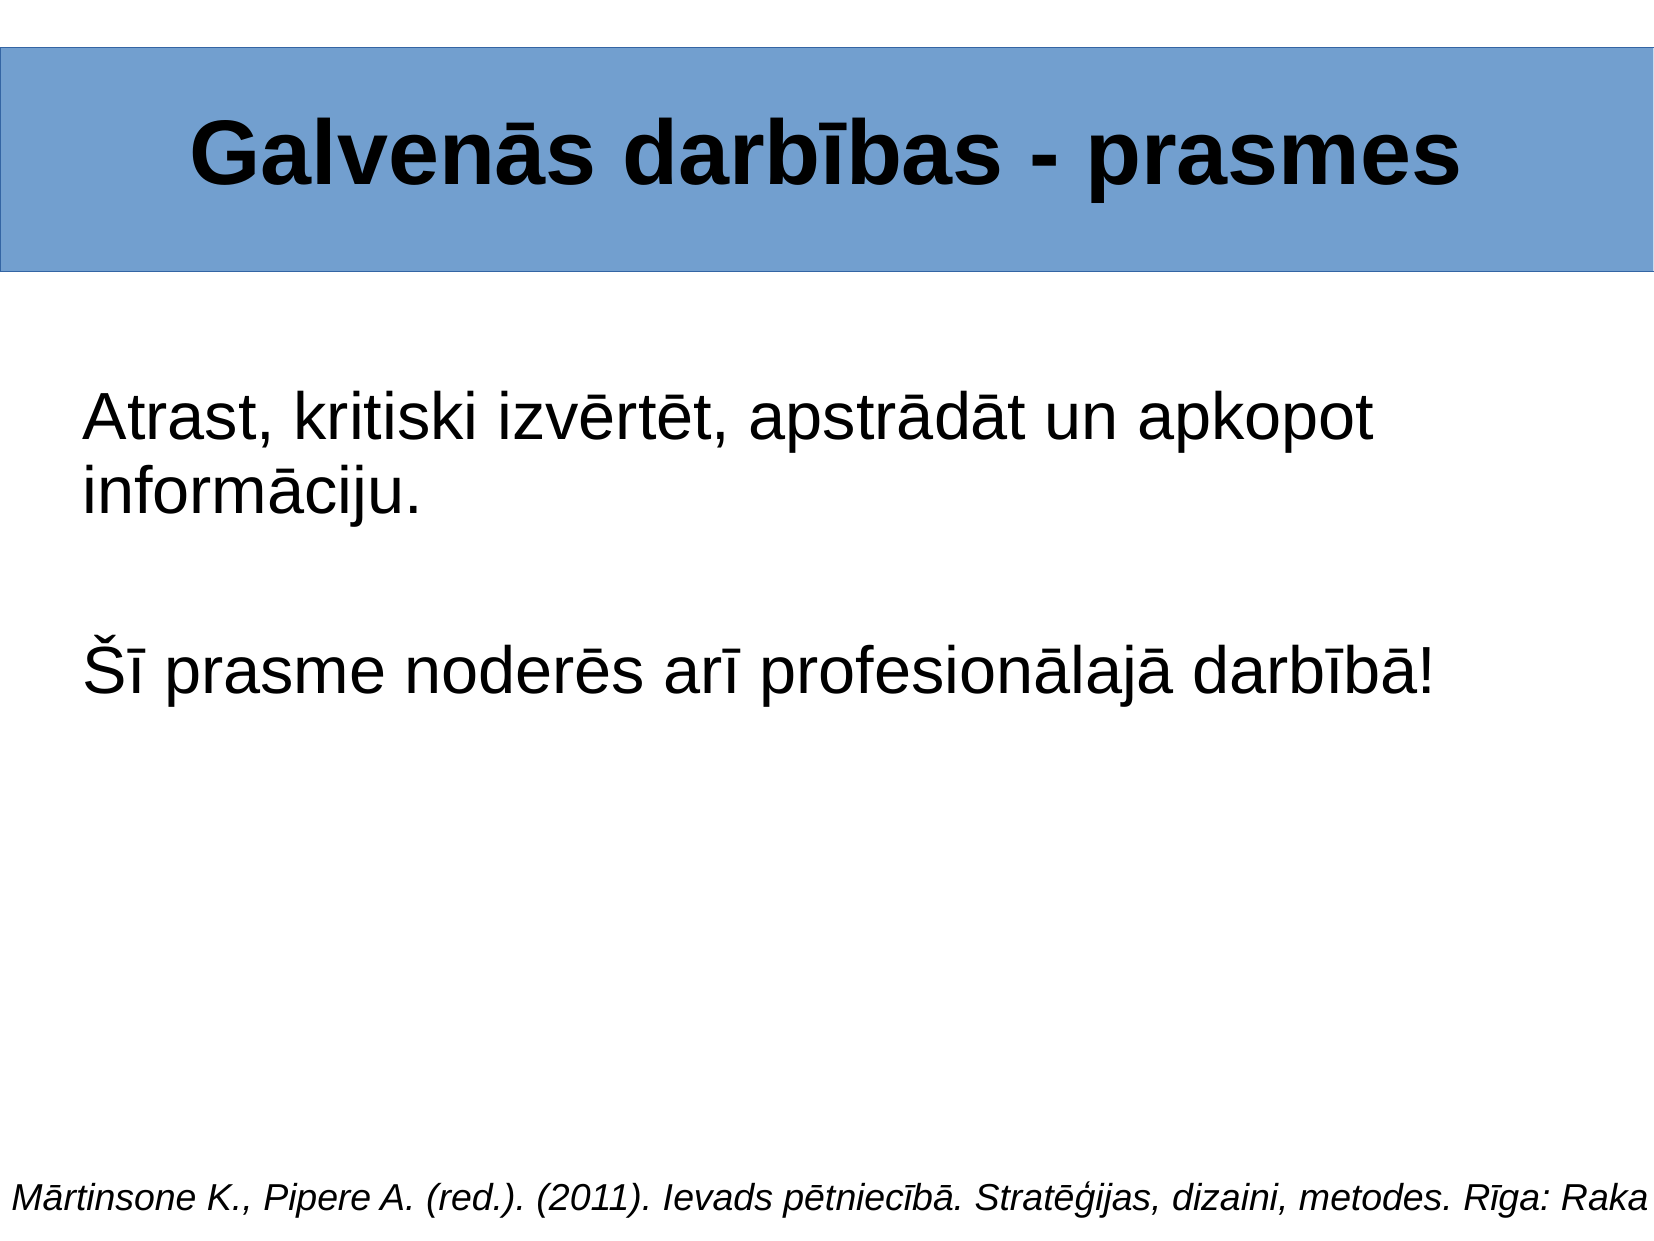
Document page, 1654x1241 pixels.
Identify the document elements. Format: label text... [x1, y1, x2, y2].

title Galvenās darbības - prasmes [82, 49, 1571, 257]
list Atrast, kritiski izvērtēt, apstrādāt un apkopot informāciju. Šī prasme noderēs arī profesionālajā darbībā! [82, 378, 1619, 1099]
text_box [0, 47, 1654, 272]
text_box Mārtinsone K., Pipere A. (red.). (2011). Ievads pētniecībā. Stratēģijas, dizaini, metodes. Rīga: Raka [0, 1169, 1654, 1227]
